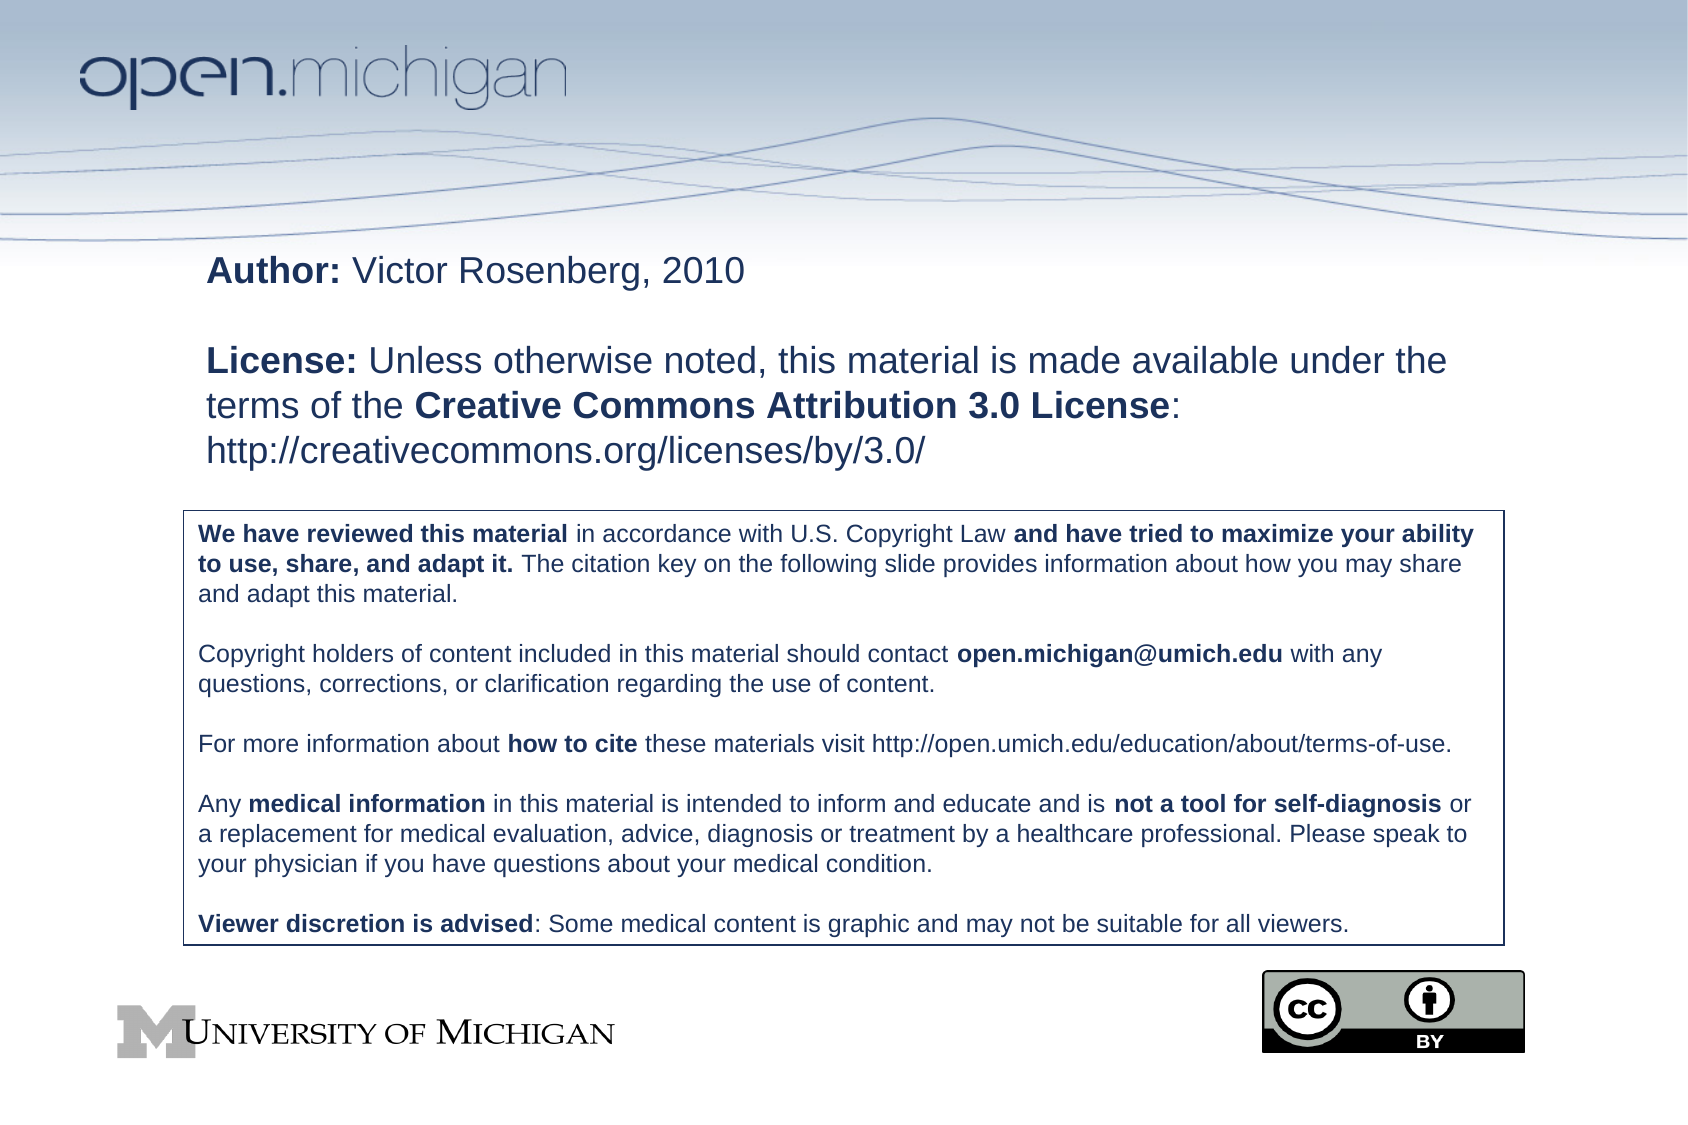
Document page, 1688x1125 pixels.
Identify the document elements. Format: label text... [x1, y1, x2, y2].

text_box We have reviewed this material in accordance with U.S. Copyright Law and have tried to maximize your ability to use, share, and adapt it. The citation key on the following slide provides information about how you may share and adapt this material. Copyright holders of content included in this material should contact open.michigan@umich.edu with any questions, corrections, or clarification regarding the use of content. For more information about how to cite these materials visit http://open.umich.edu/education/about/terms-of-use. Any medical information in this material is intended to inform and educate and is not a tool for self-diagnosis or a replacement for medical evaluation, advice, diagnosis or treatment by a healthcare professional. Please speak to your physician if you have questions about your medical condition. Viewer discretion is advised: Some medical content is graphic and may not be suitable for all viewers. [183, 510, 1504, 946]
picture [0, 0, 1688, 266]
picture [1262, 970, 1525, 1053]
text_box Author: Victor Rosenberg, 2010 License: Unless otherwise noted, this material is made available under the terms of the Creative Commons Attribution 3.0 License: http://creativecommons.org/licenses/by/3.0/ [191, 237, 1493, 479]
picture [116, 1004, 615, 1059]
